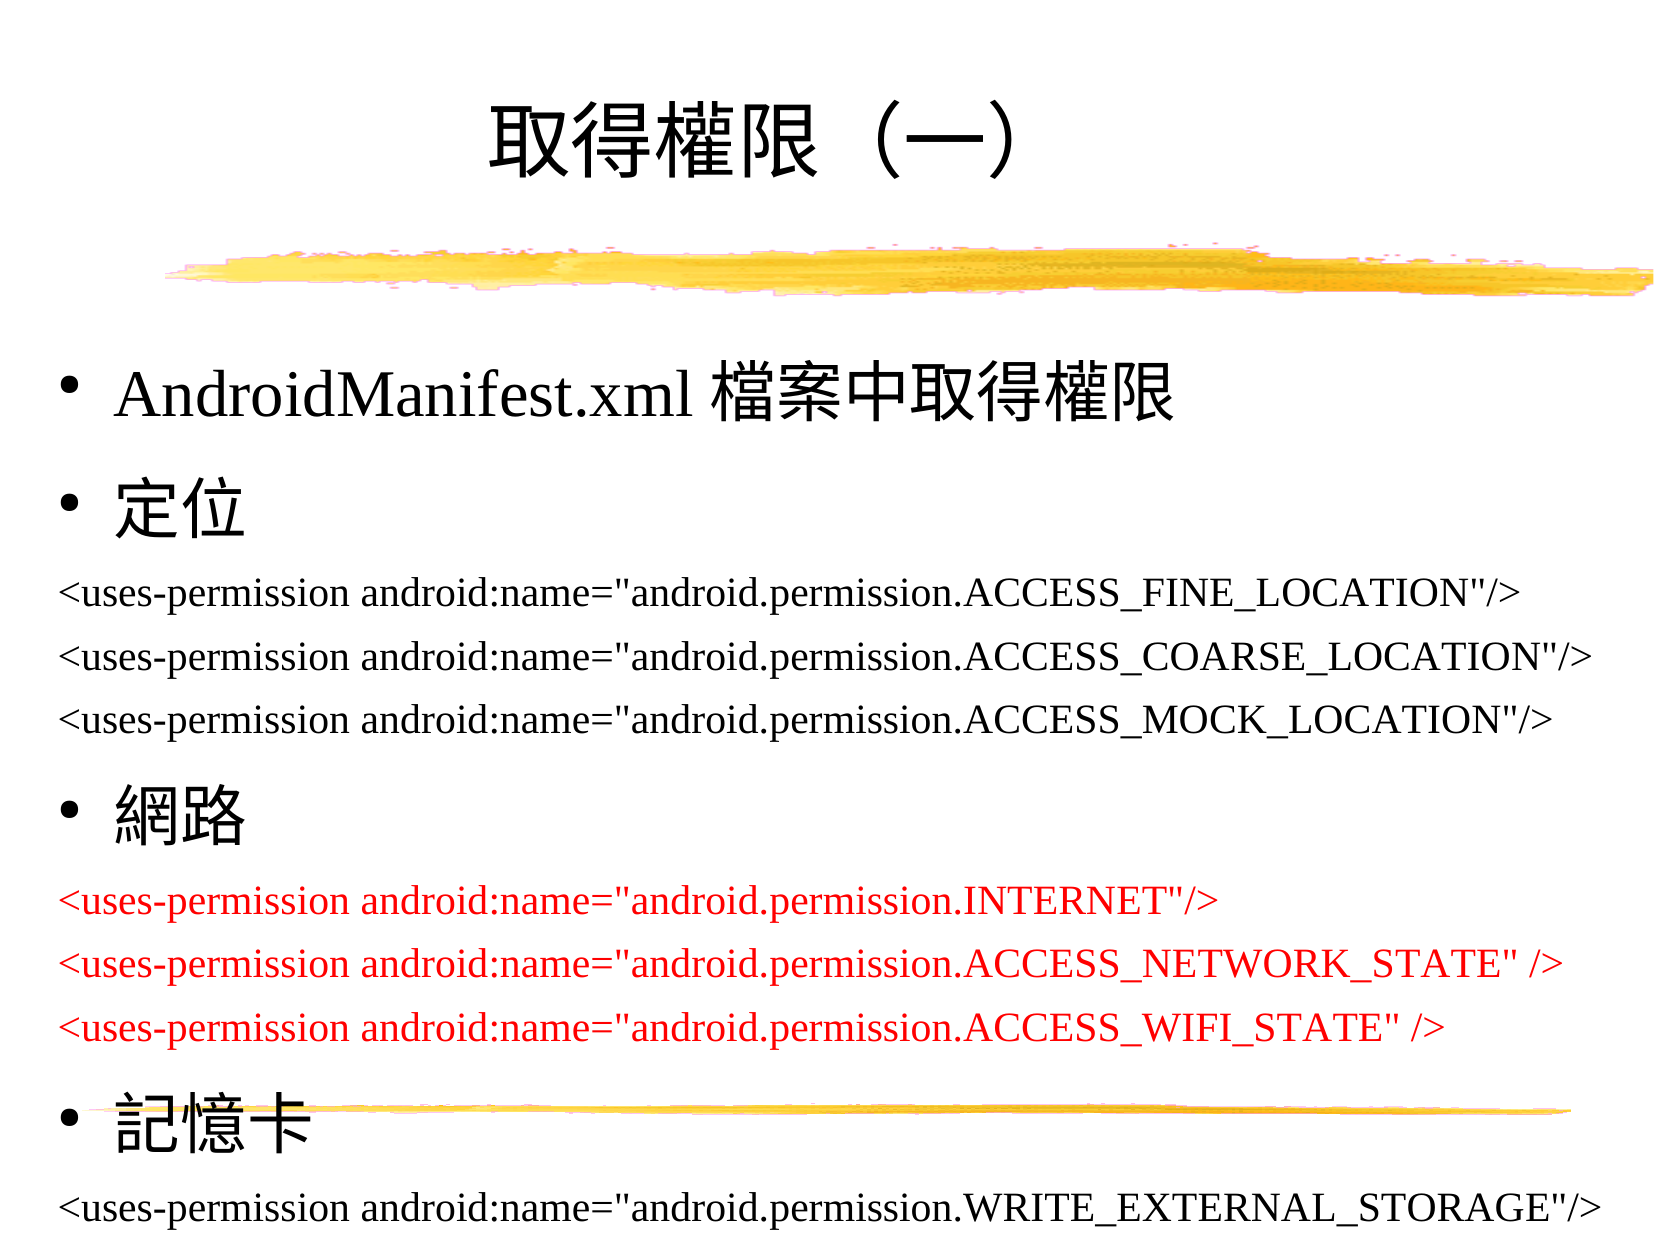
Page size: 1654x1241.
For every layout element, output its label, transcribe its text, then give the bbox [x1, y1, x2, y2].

list AndroidManifest.xml檔案中取得權限 定位 <uses-permission android:name="android.permission.ACCESS_FINE_LOCATION"/> <uses-permission android:name="android.permission.ACCESS_COARSE_LOCATION"/> <uses-permission android:name="android.permission.ACCESS_MOCK_LOCATION"/> 網路 <uses-permission android:name="android.permission.INTERNET"/> <uses-permission android:name="android.permission.ACCESS_NETWORK_STATE" /> <uses-permission android:name="android.permission.ACCESS_WIFI_STATE" /> 記憶卡 <uses-permission android:name="android.permission.WRITE_EXTERNAL_STORAGE"/> [57, 332, 1630, 1117]
title 取得權限（一） [76, 28, 1482, 235]
picture [165, 237, 1654, 308]
